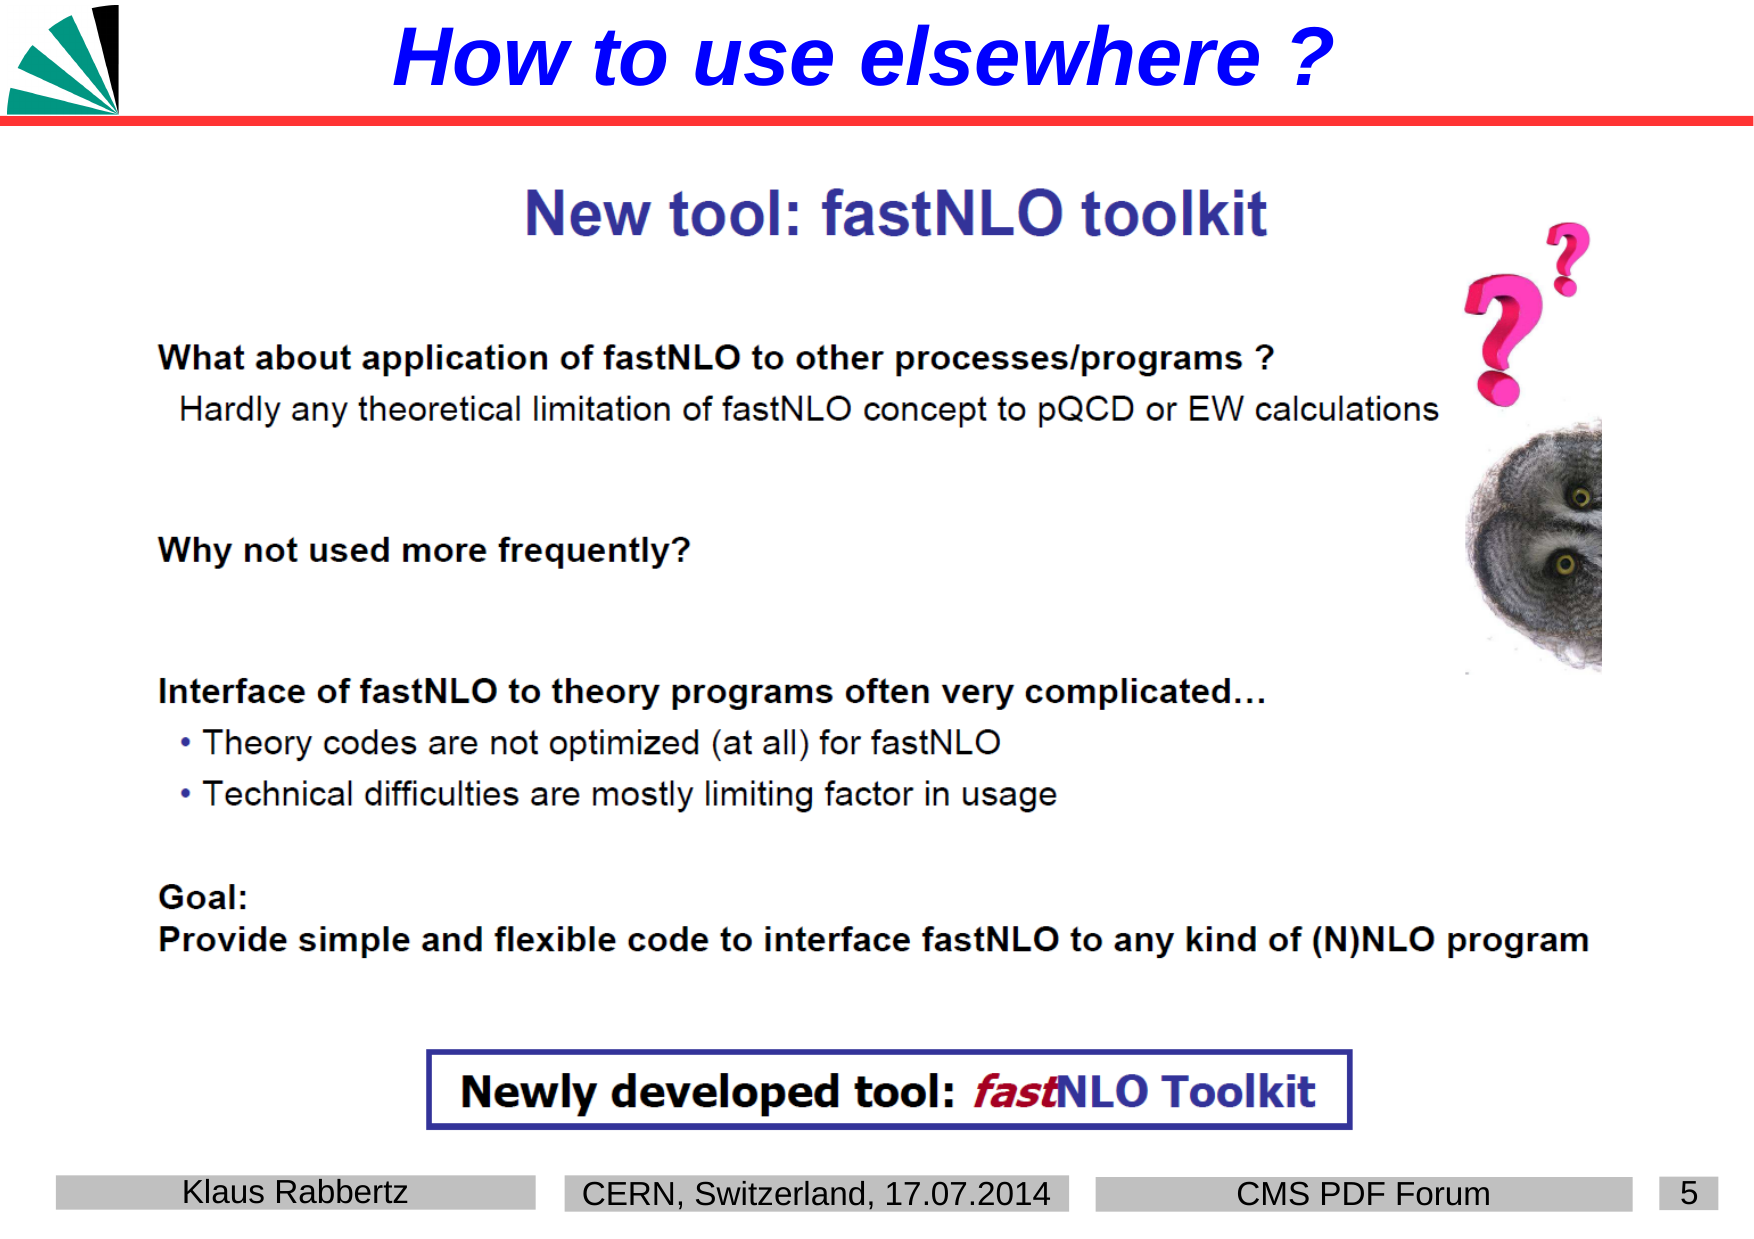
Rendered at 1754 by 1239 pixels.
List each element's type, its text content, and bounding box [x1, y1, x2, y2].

title How to use elsewhere ? [123, 0, 1606, 114]
picture [7, 5, 119, 116]
picture [144, 168, 1602, 1146]
